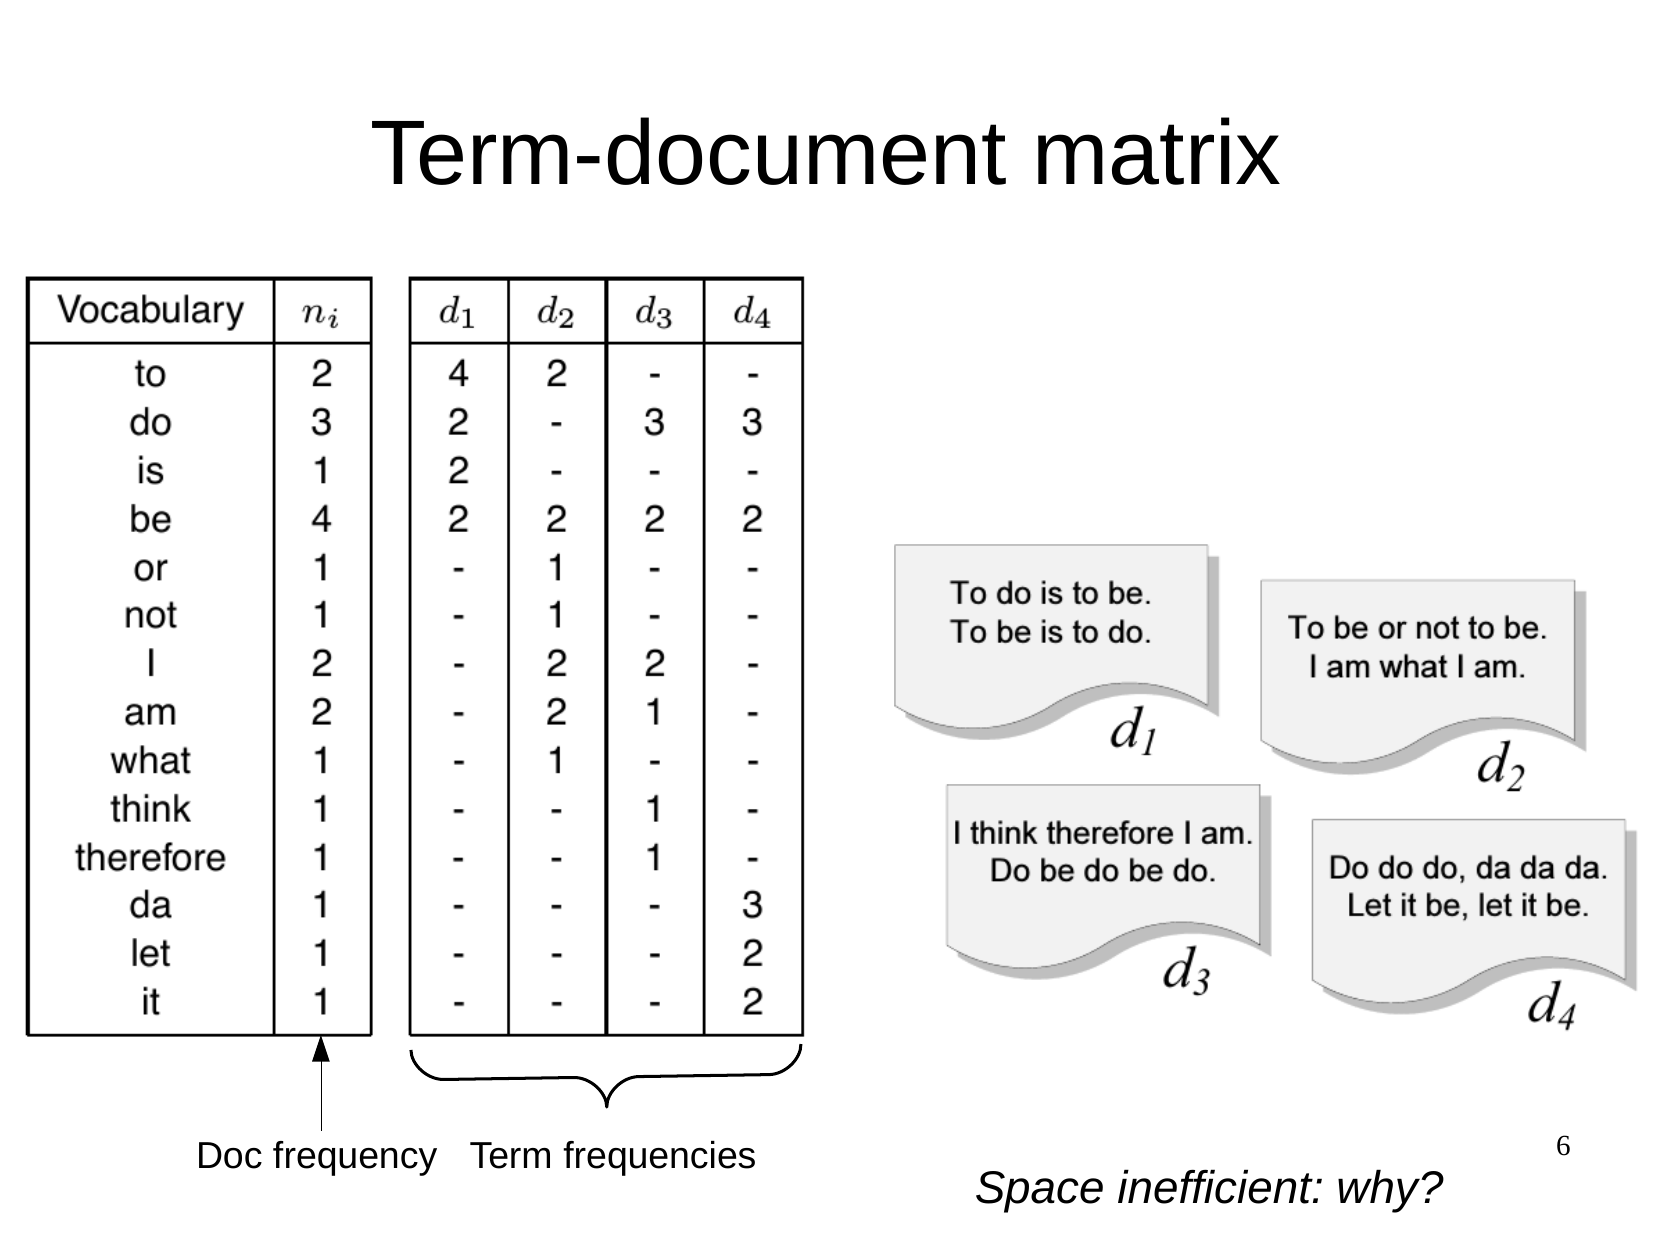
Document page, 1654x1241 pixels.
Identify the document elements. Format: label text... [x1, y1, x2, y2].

text_box Space inefficient: why? [960, 1155, 1459, 1222]
title Term-document matrix [82, 49, 1571, 249]
text_box Doc frequency [181, 1127, 453, 1185]
text_box Term frequencies [454, 1127, 772, 1185]
picture [1, 249, 1654, 1084]
